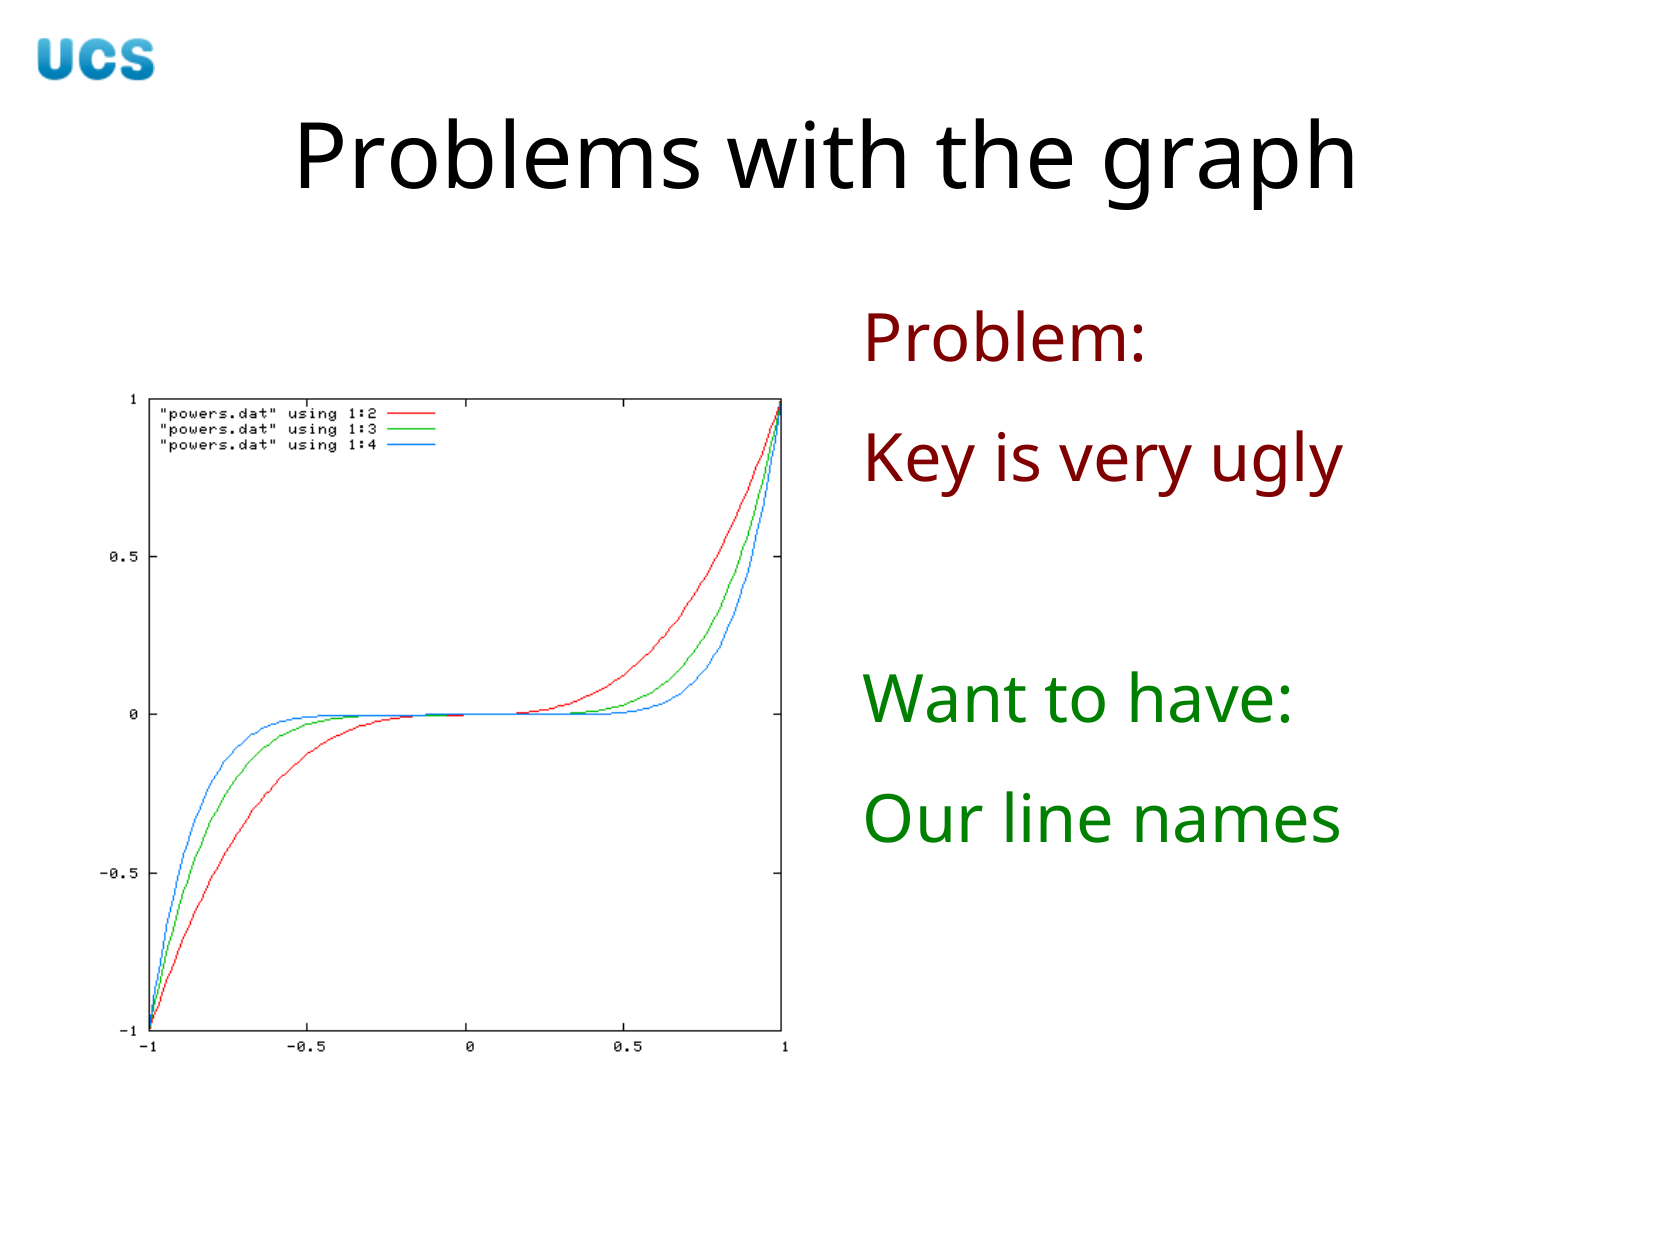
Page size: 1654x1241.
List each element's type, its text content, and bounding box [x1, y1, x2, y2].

picture [37, 37, 155, 82]
title Problems with the graph [82, 49, 1571, 257]
list Problem: Key is very ugly Want to have: Our line names [845, 290, 1572, 1109]
picture [82, 336, 809, 1063]
